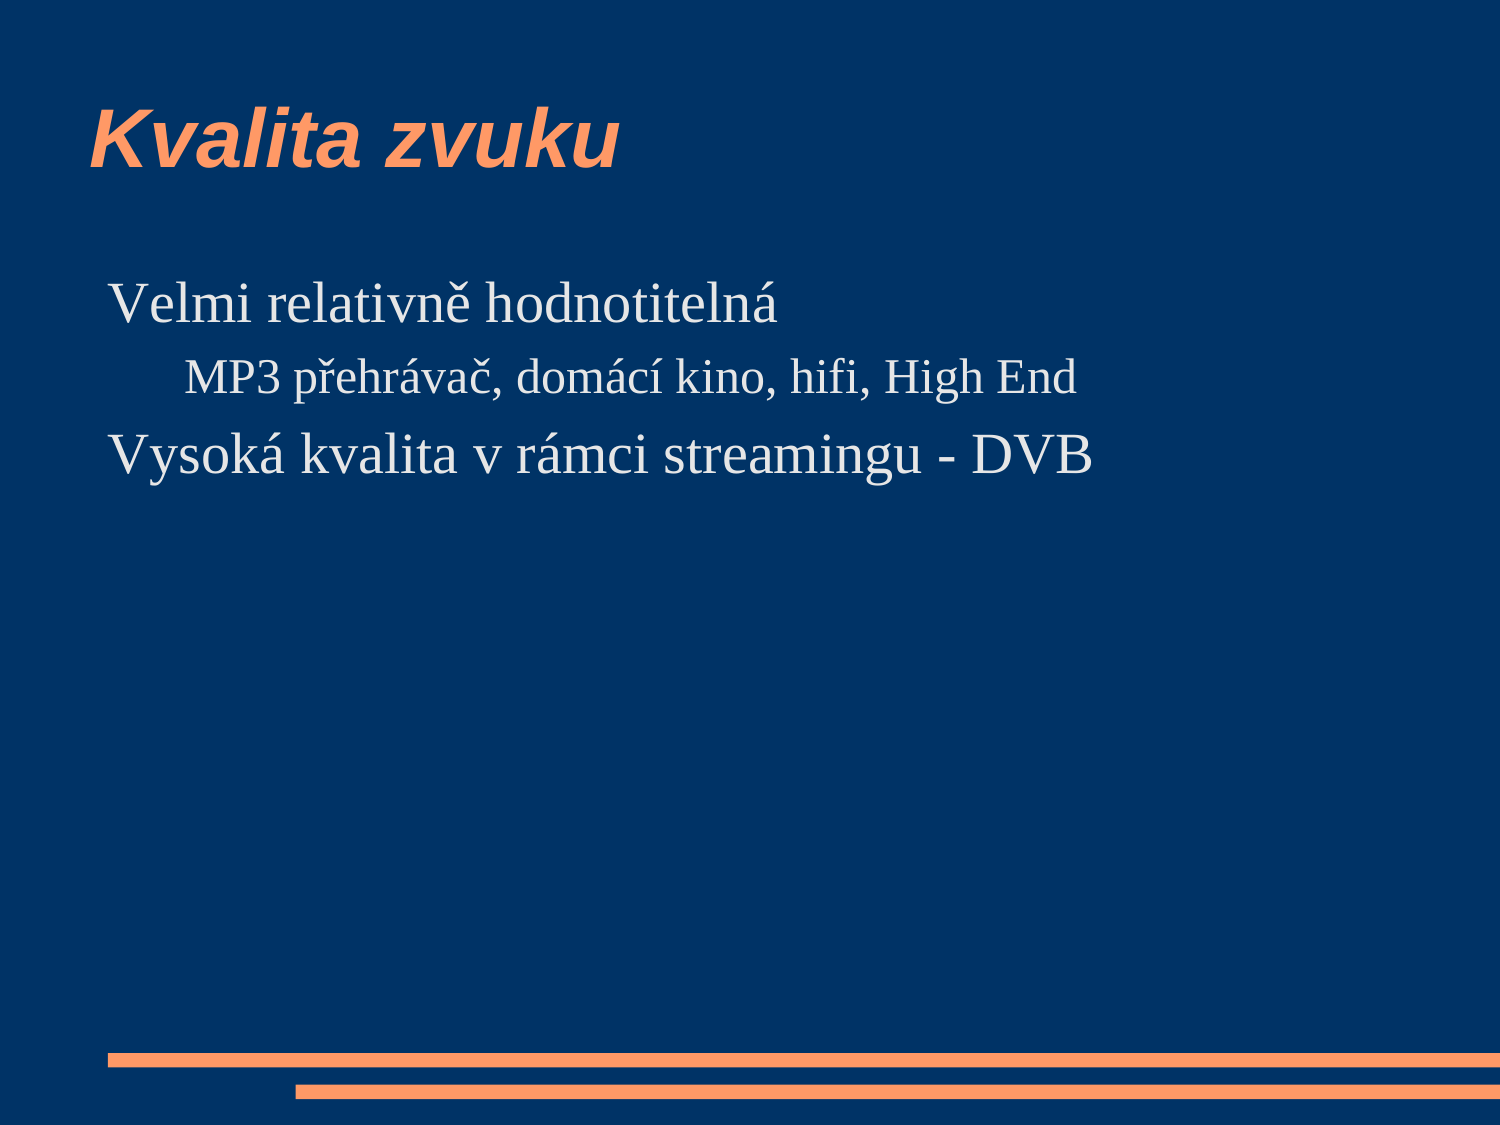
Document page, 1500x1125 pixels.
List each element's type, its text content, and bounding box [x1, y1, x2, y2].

title Kvalita zvuku [75, 45, 1426, 233]
list Velmi relativně hodnotitelná MP3 přehrávač, domácí kino, hifi, High End Vysoká kvalita v rámci streamingu - DVB [75, 262, 1426, 1006]
